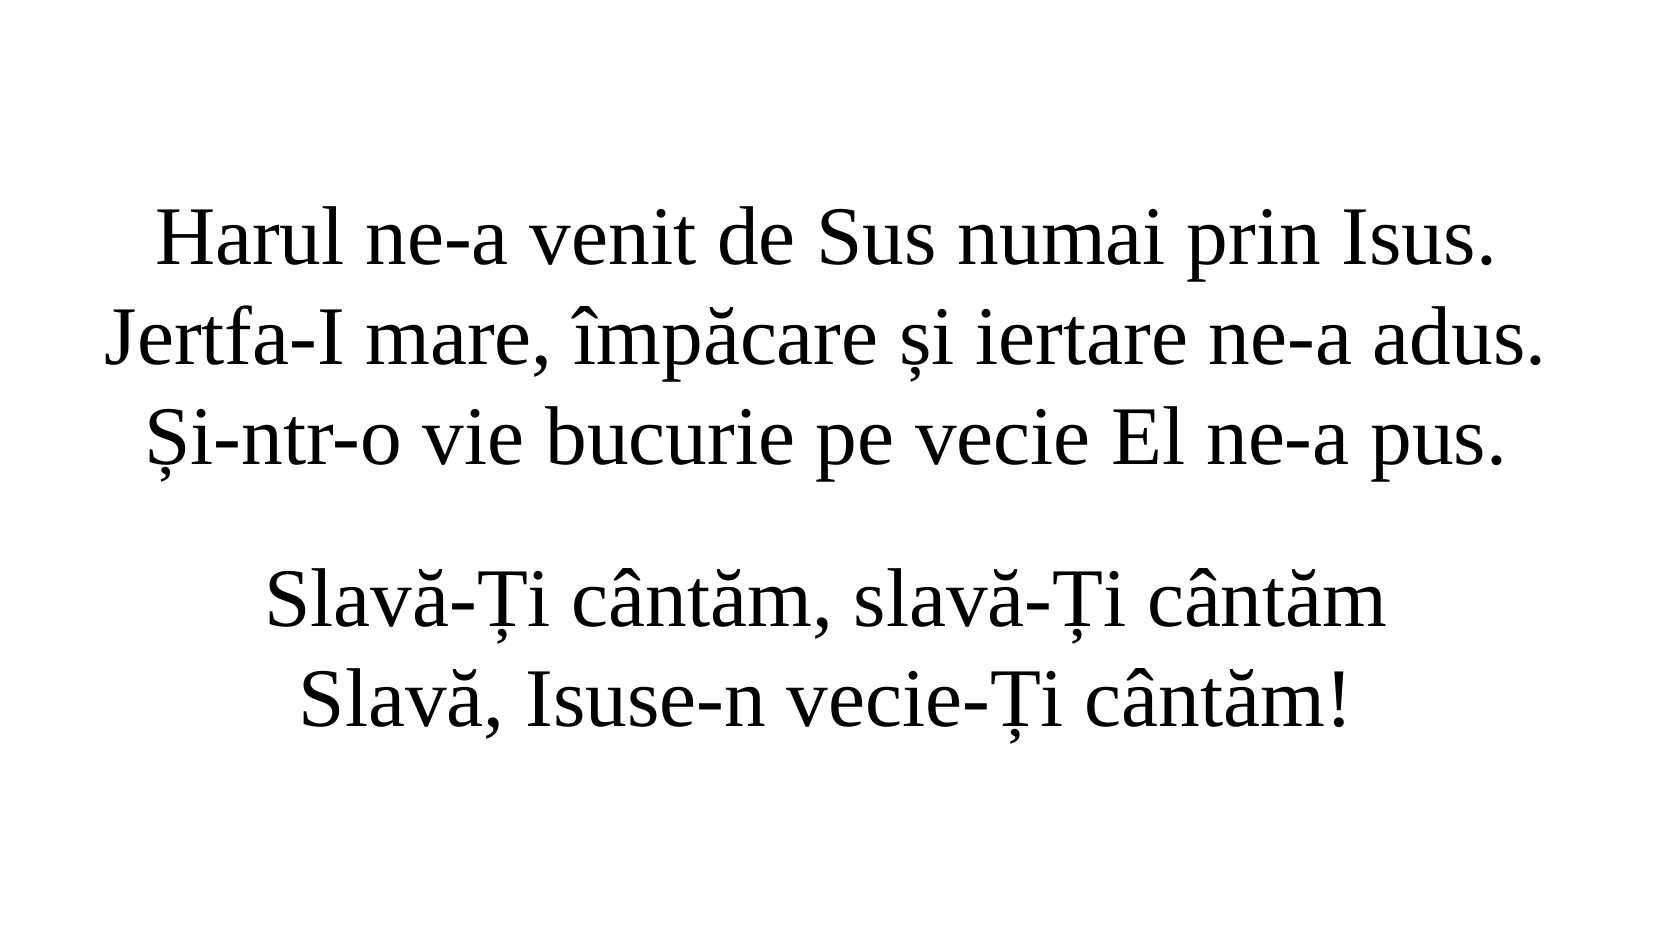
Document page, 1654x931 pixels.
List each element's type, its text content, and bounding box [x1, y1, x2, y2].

subtitle Harul ne-a venit de Sus numai prin Isus. Jertfa-I mare, împăcare și iertare ne-a adus. Și-ntr-o vie bucurie pe vecie El ne-a pus. Slavă-Ți cântăm, slavă-Ți cântăm Slavă, Isuse-n vecie-Ți cântăm! [0, 173, 1654, 794]
